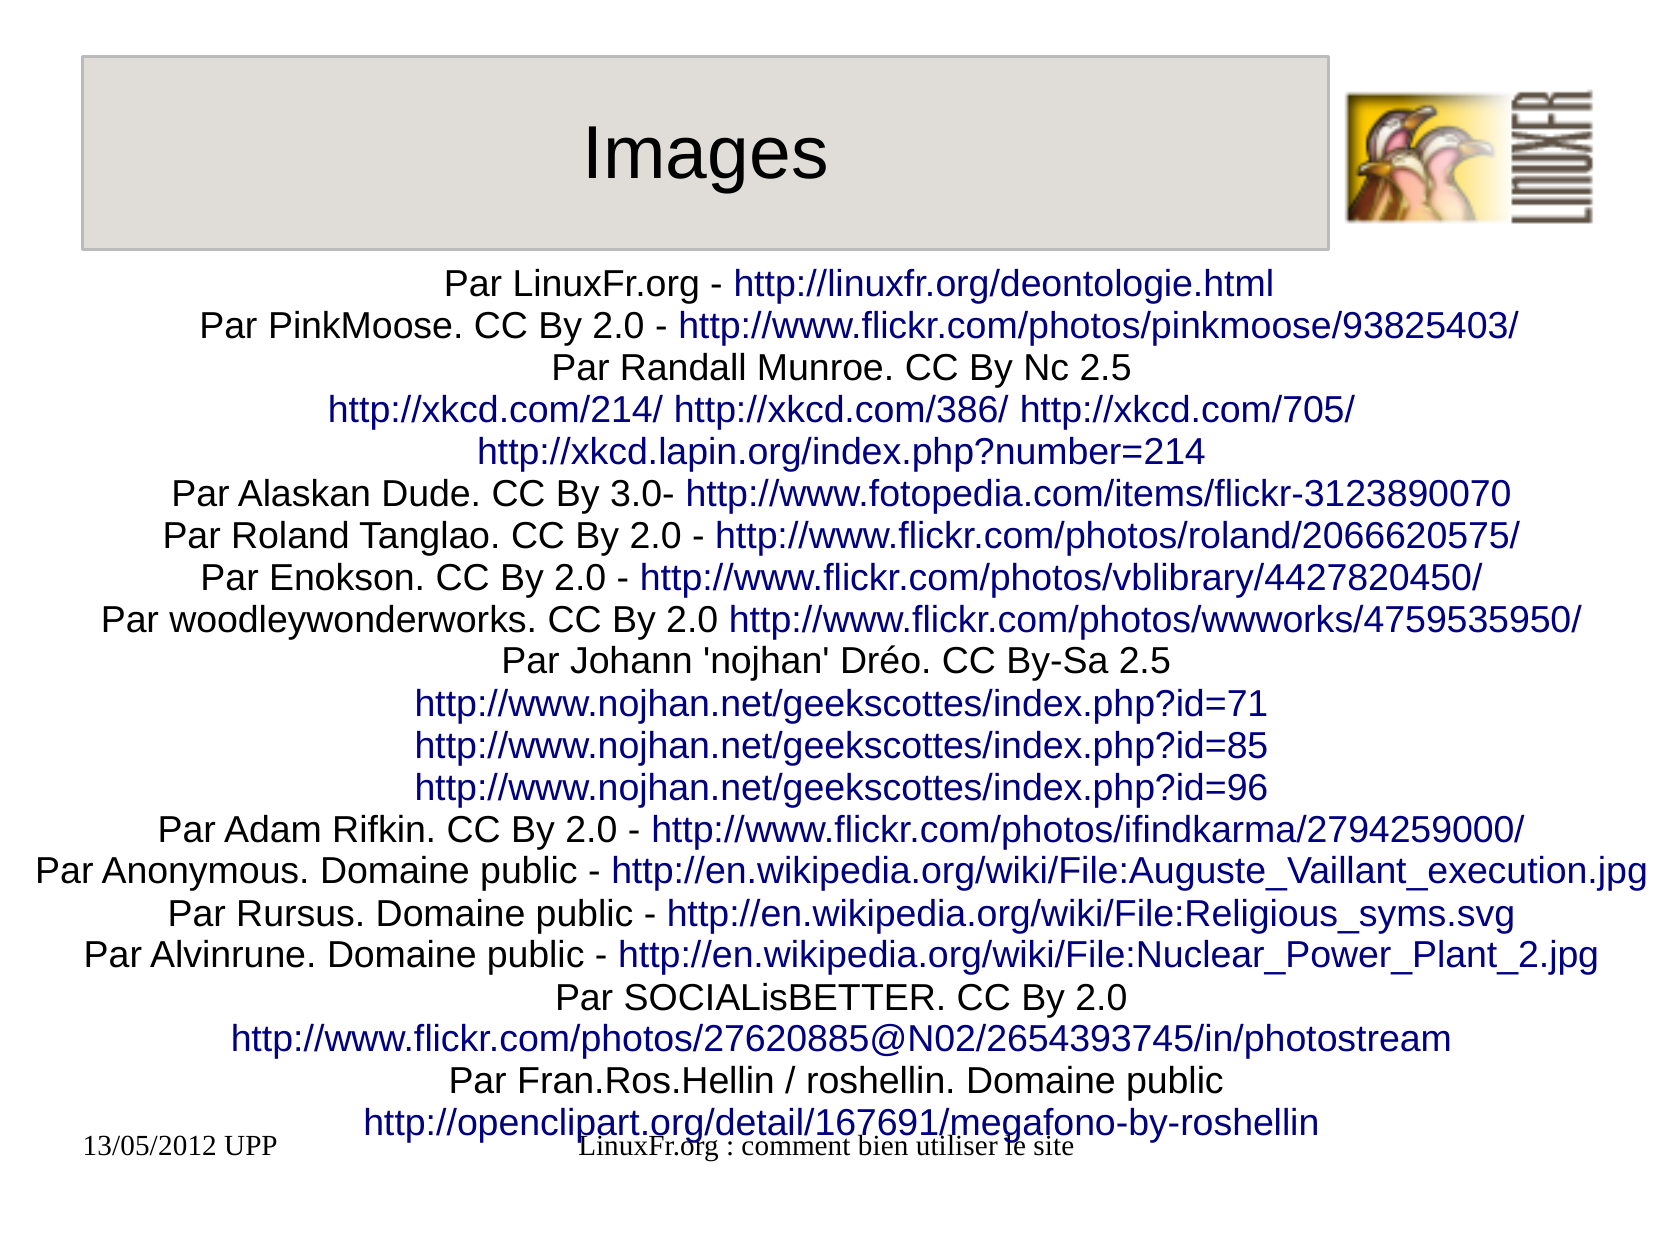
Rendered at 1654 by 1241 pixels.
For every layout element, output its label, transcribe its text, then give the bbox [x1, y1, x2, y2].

subtitle Par LinuxFr.org - http://linuxfr.org/deontologie.html Par PinkMoose. CC By 2.0 - http://www.flickr.com/photos/pinkmoose/93825403/ Par Randall Munroe. CC By Nc 2.5 http://xkcd.com/214/ http://xkcd.com/386/ http://xkcd.com/705/ http://xkcd.lapin.org/index.php?number=214 Par Alaskan Dude. CC By 3.0- http://www.fotopedia.com/items/flickr-3123890070 Par Roland Tanglao. CC By 2.0 - http://www.flickr.com/photos/roland/2066620575/ Par Enokson. CC By 2.0 - http://www.flickr.com/photos/vblibrary/4427820450/ Par woodleywonderworks. CC By 2.0 http://www.flickr.com/photos/wwworks/4759535950/ Par Johann 'nojhan' Dréo. CC By-Sa 2.5 http://www.nojhan.net/geekscottes/index.php?id=71 http://www.nojhan.net/geekscottes/index.php?id=85 http://www.nojhan.net/geekscottes/index.php?id=96 Par Adam Rifkin. CC By 2.0 - http://www.flickr.com/photos/ifindkarma/2794259000/ Par Anonymous. Domaine public - http://en.wikipedia.org/wiki/File:Auguste_Vaillant_execution.jpg Par Rursus. Domaine public - http://en.wikipedia.org/wiki/File:Religious_syms.svg Par Alvinrune. Domaine public - http://en.wikipedia.org/wiki/File:Nuclear_Power_Plant_2.jpg Par SOCIALisBETTER. CC By 2.0http://www.flickr.com/photos/27620885@N02/2654393745/in/photostream Par Fran.Ros.Hellin / roshellin. Domaine public http://openclipart.org/detail/167691/megafono-by-roshellin [29, 262, 1654, 1144]
picture [1341, 88, 1601, 229]
title Images [82, 56, 1329, 250]
